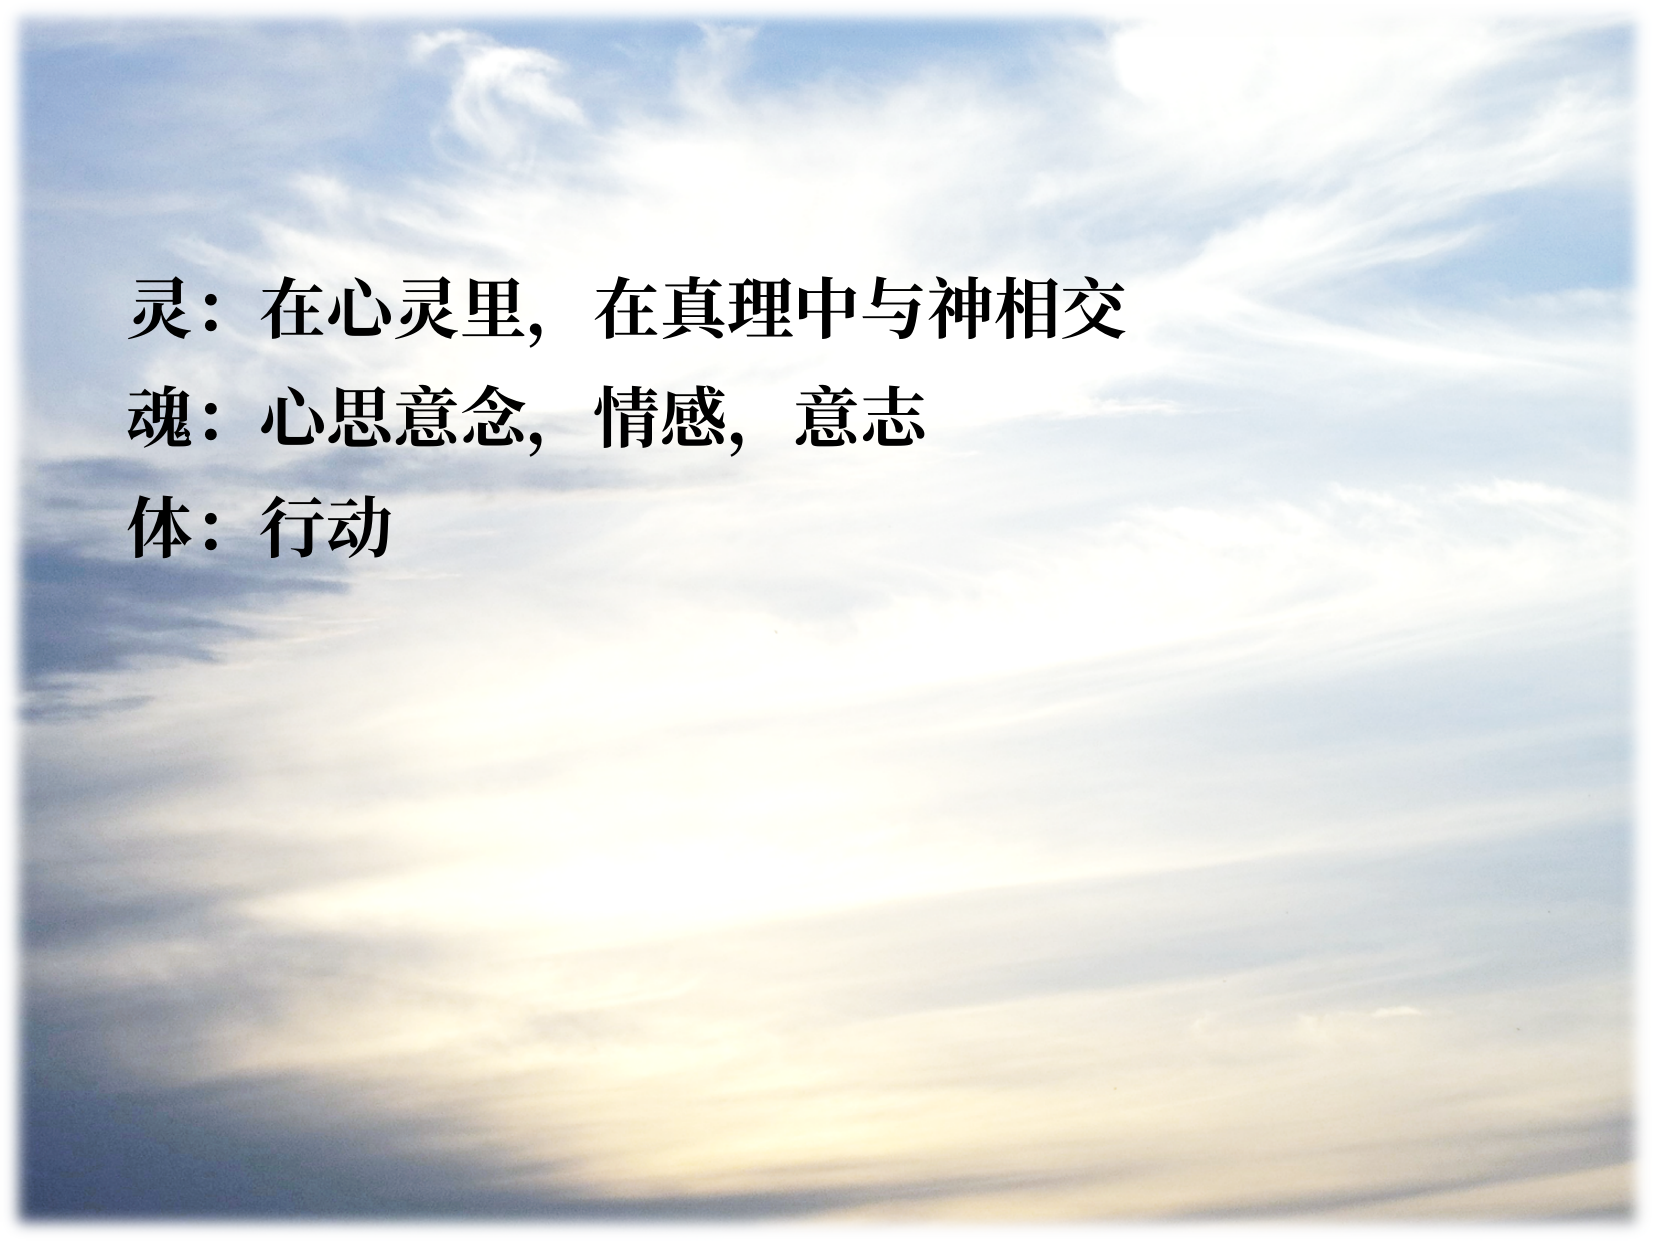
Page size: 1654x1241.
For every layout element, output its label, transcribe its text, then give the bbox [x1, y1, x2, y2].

picture [0, 0, 1654, 1241]
list 灵：在心灵里，在真理中与神相交 魂：心思意念，情感，意志 体：行动 [126, 266, 1615, 1086]
